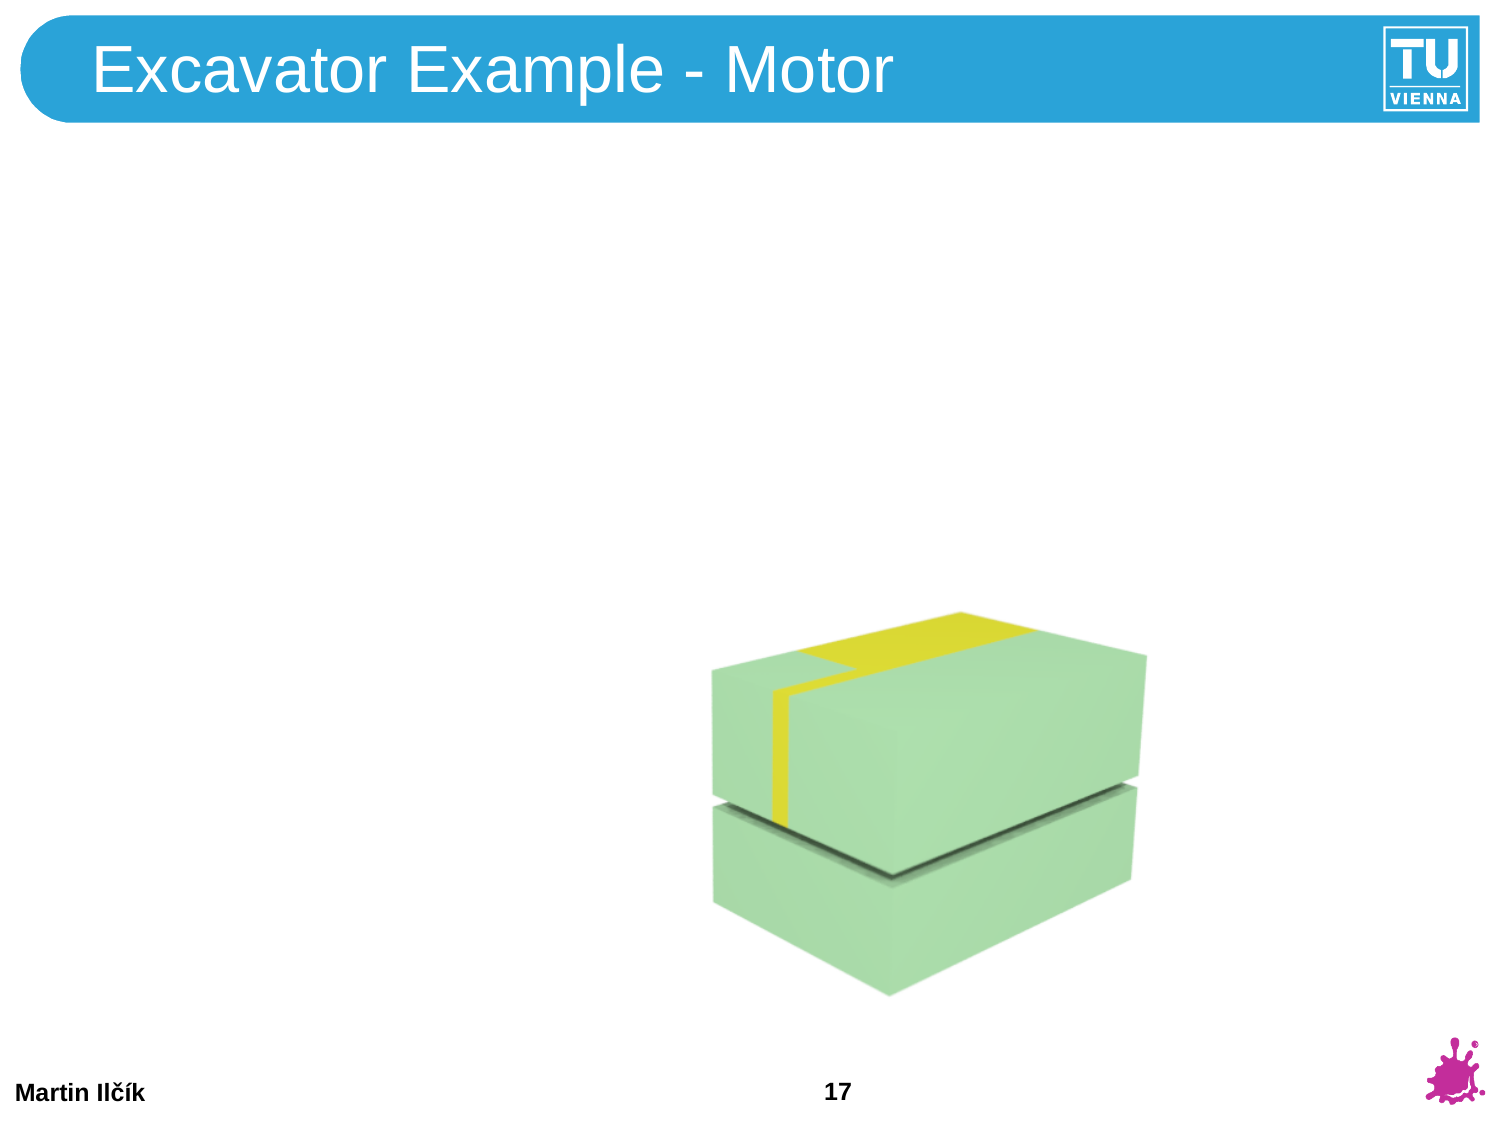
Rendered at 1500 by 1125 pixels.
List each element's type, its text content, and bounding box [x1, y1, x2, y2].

text_box 41 [749, 1077, 927, 1117]
title Excavator Example - Motor [76, 7, 1350, 132]
picture [116, 131, 1376, 1077]
text_box Martin Ilčík [0, 1068, 617, 1117]
